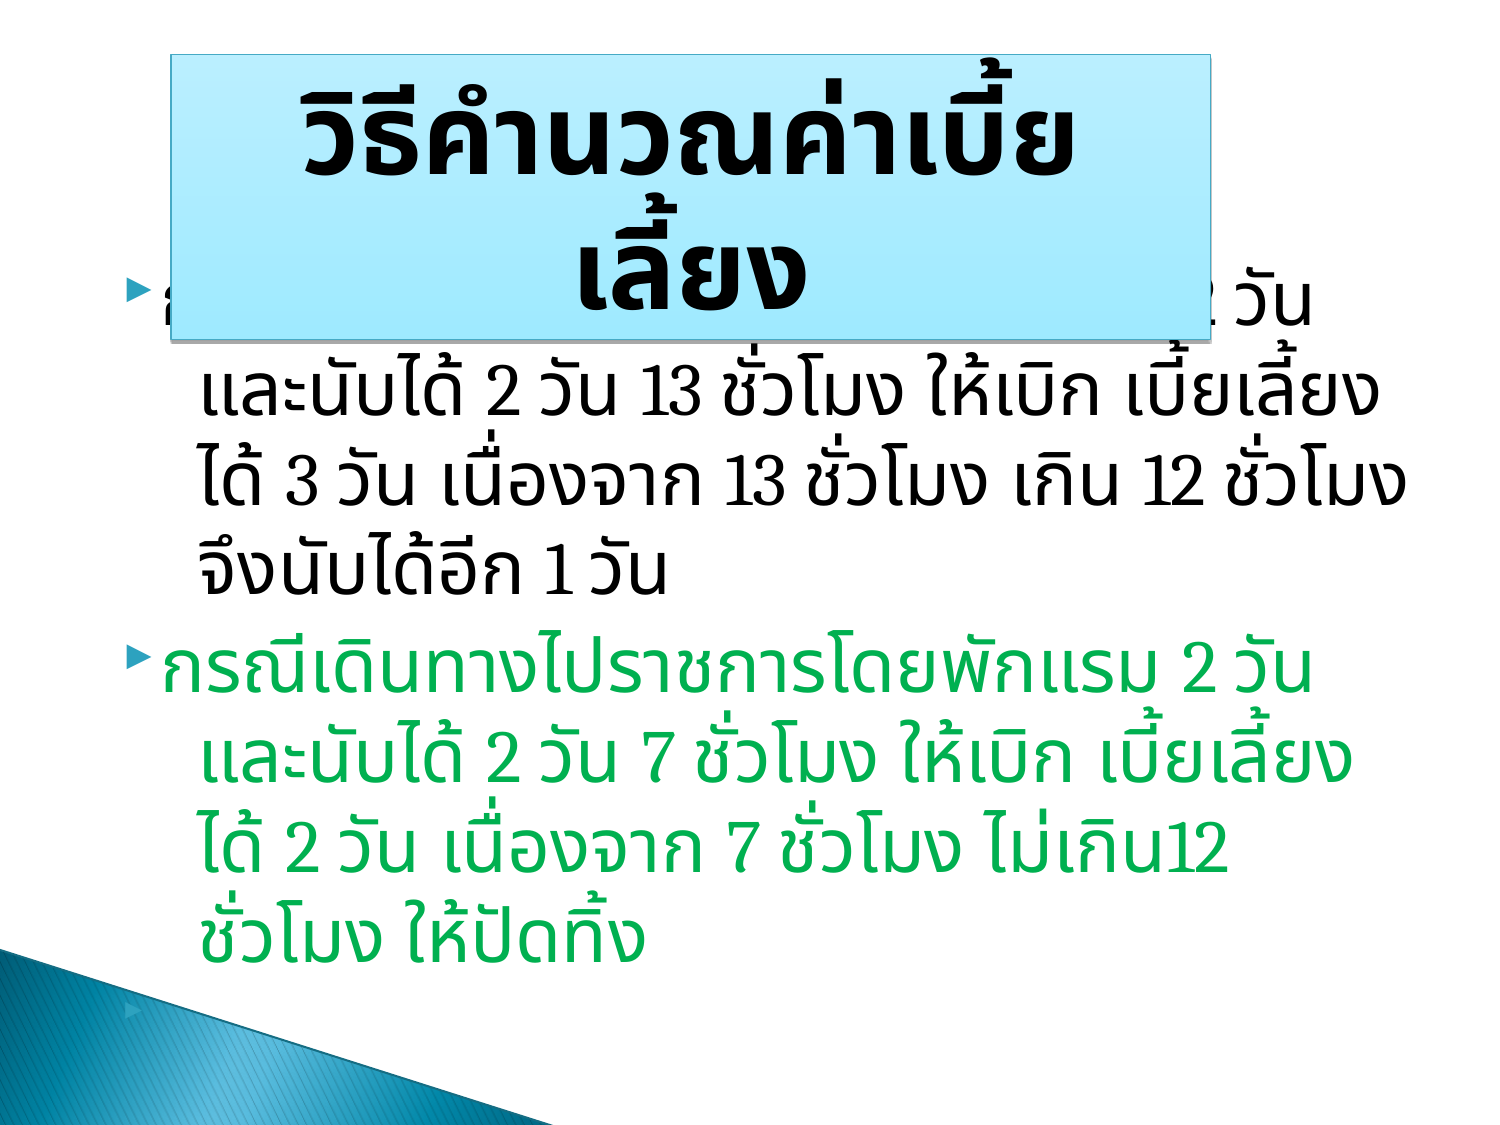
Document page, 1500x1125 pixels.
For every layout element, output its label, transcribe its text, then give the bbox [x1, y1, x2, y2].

list กรณีเดินทางไปราชการโดยพักแรม 2 วัน และนับได้ 2 วัน 13 ชั่วโมง ให้เบิก เบี้ยเลี้ยงได้ 3 วัน เนื่องจาก 13 ชั่วโมง เกิน 12 ชั่วโมง จึงนับได้อีก 1 วัน กรณีเดินทางไปราชการโดยพักแรม 2 วัน และนับได้ 2 วัน 7 ชั่วโมง ให้เบิก เบี้ยเลี้ยงได้ 2 วัน เนื่องจาก 7 ชั่วโมง ไม่เกิน12 ชั่วโมง ให้ปัดทิ้ง [75, 243, 1426, 986]
text_box วิธีคำนวณค่าเบี้ยเลี้ยง [171, 54, 1211, 207]
